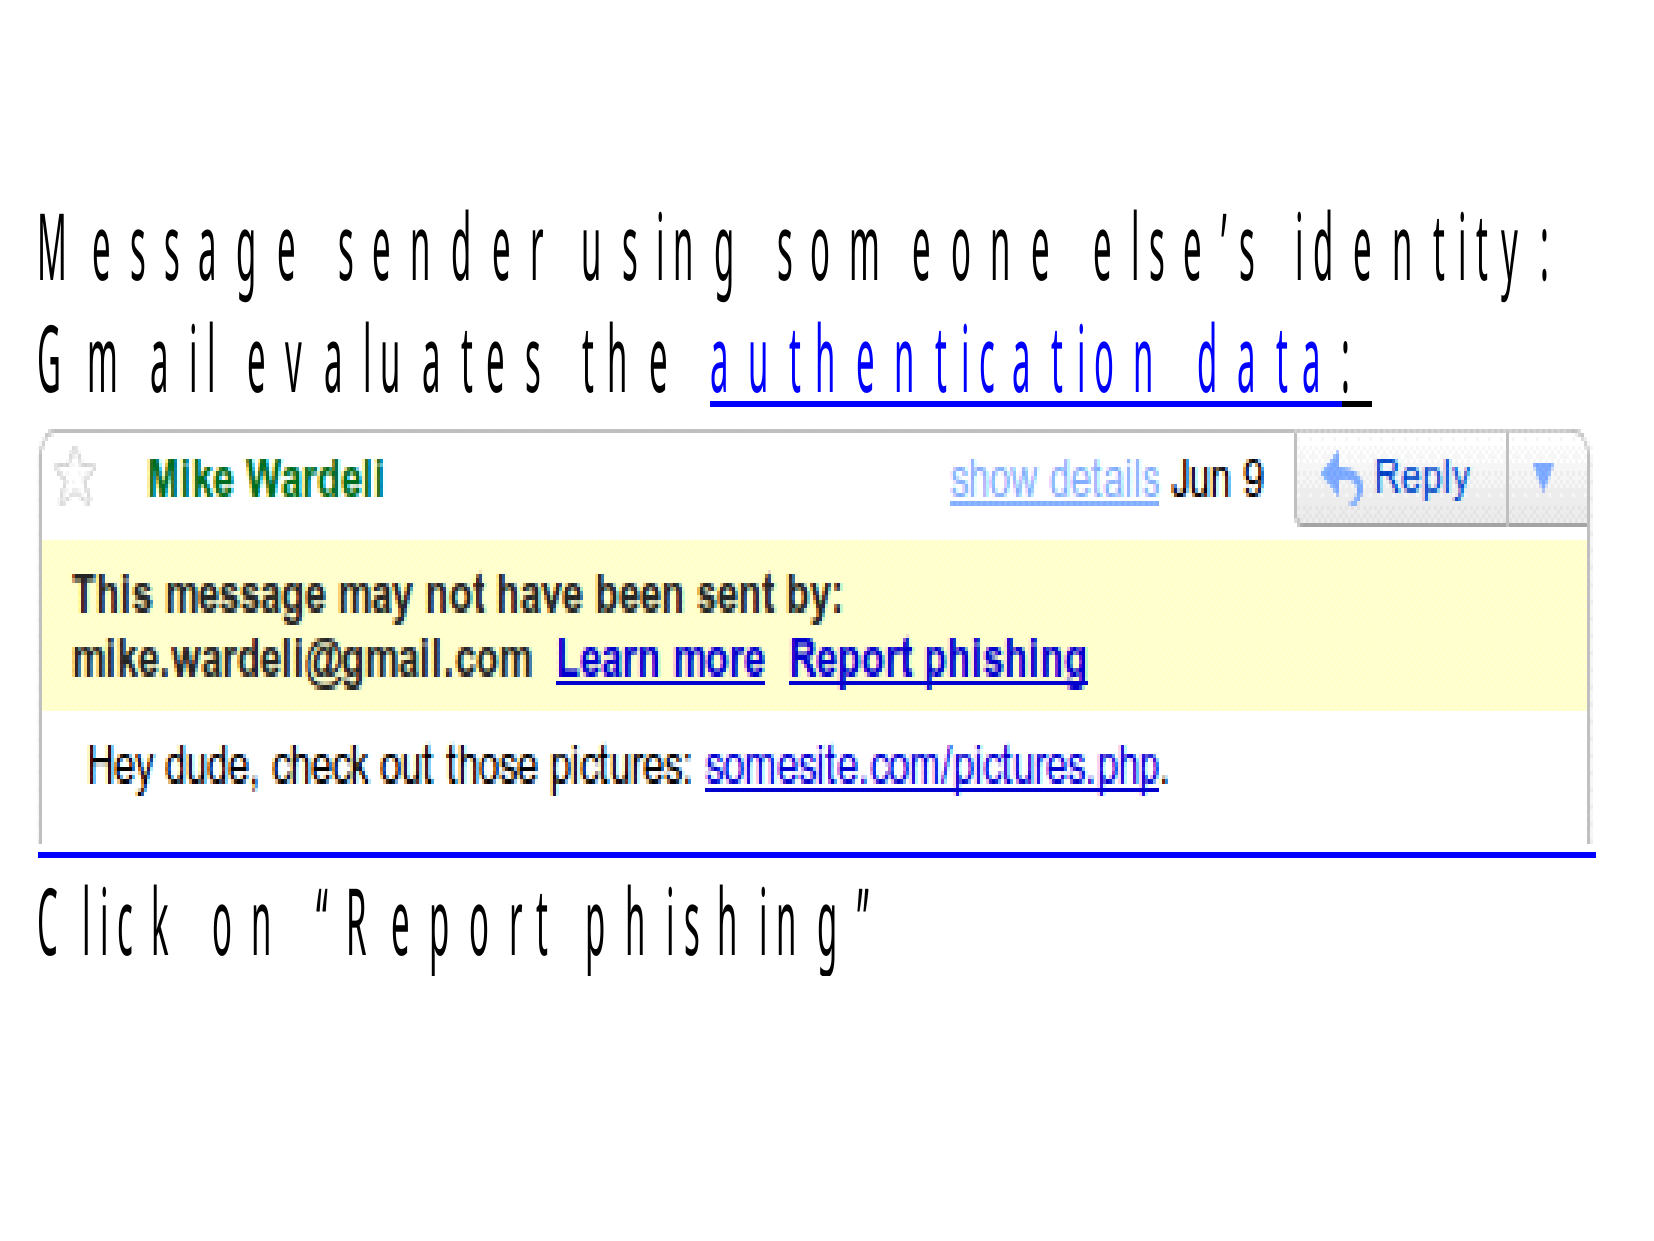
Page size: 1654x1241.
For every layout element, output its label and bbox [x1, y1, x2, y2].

picture [37, 187, 1613, 976]
